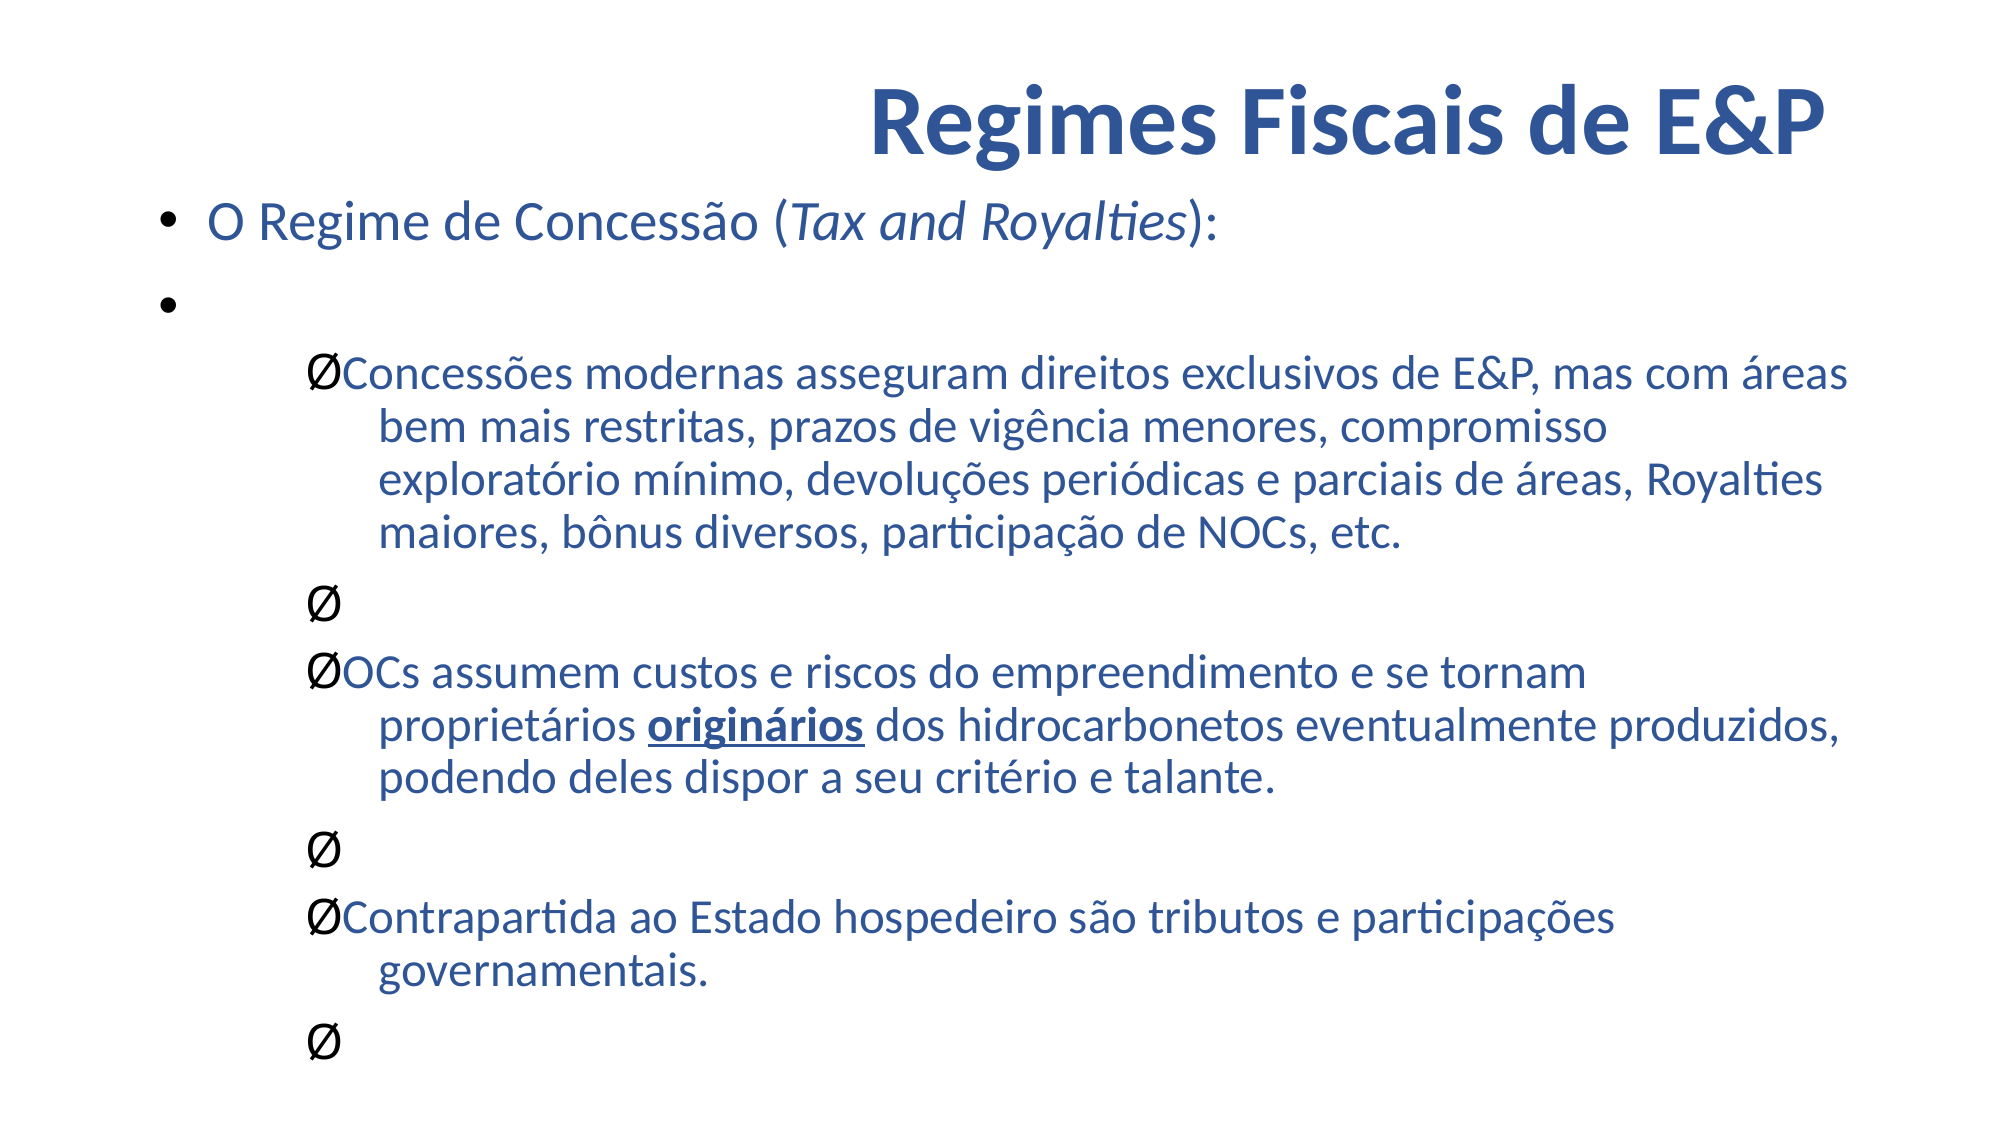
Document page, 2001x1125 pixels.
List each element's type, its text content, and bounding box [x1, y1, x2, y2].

text_box Regimes Fiscais de E&P [782, 47, 1916, 184]
list O Regime de Concessão (Tax and Royalties): Concessões modernas asseguram direitos exclusivos de E&P, mas com áreas bem mais restritas, prazos de vigência menores, compromisso exploratório mínimo, devoluções periódicas e parciais de áreas, Royalties maiores, bônus diversos, participação de NOCs, etc. OCs assumem custos e riscos do empreendimento e se tornam proprietários originários dos hidrocarbonetos eventualmente produzidos, podendo deles dispor a seu critério e talante. Contrapartida ao Estado hospedeiro são tributos e participações governamentais. [143, 183, 1869, 1011]
